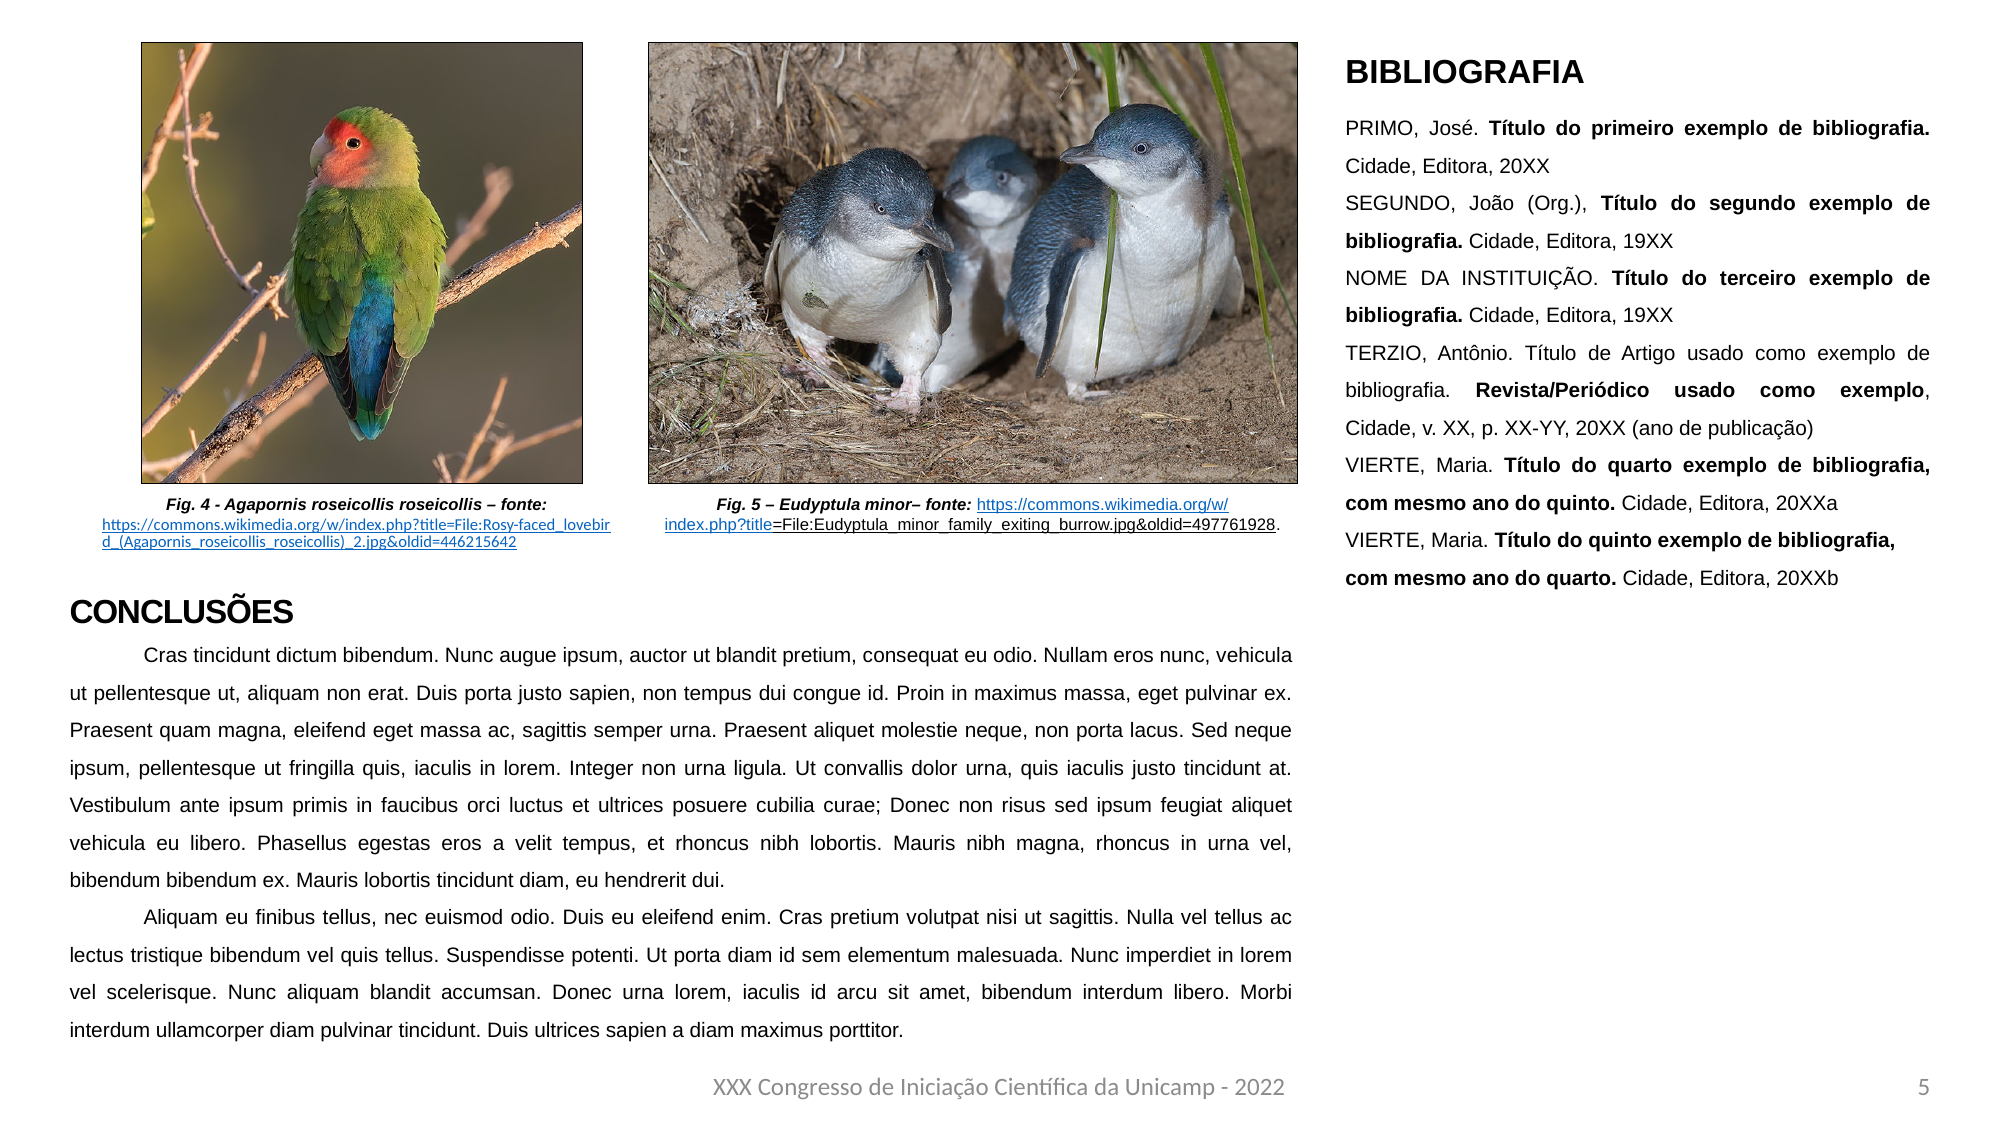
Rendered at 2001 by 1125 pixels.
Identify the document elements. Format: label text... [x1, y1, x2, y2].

picture [141, 42, 583, 484]
slide_number <número> [1466, 1058, 1946, 1112]
footer XXX Congresso de Iniciação Científica da Unicamp - 2022 [662, 1058, 1338, 1112]
text_box CONCLUSÕES Cras tincidunt dictum bibendum. Nunc augue ipsum, auctor ut blandit pretium, consequat eu odio. Nullam eros nunc, vehicula ut pellentesque ut, aliquam non erat. Duis porta justo sapien, non tempus dui congue id. Proin in maximus massa, eget pulvinar ex. Praesent quam magna, eleifend eget massa ac, sagittis semper urna. Praesent aliquet molestie neque, non porta lacus. Sed neque ipsum, pellentesque ut fringilla quis, iaculis in lorem. Integer non urna ligula. Ut convallis dolor urna, quis iaculis justo tincidunt at. Vestibulum ante ipsum primis in faucibus orci luctus et ultrices posuere cubilia curae; Donec non risus sed ipsum feugiat aliquet vehicula eu libero. Phasellus egestas eros a velit tempus, et rhoncus nibh lobortis. Mauris nibh magna, rhoncus in urna vel, bibendum bibendum ex. Mauris lobortis tincidunt diam, eu hendrerit dui. Aliquam eu finibus tellus, nec euismod odio. Duis eu eleifend enim. Cras pretium volutpat nisi ut sagittis. Nulla vel tellus ac lectus tristique bibendum vel quis tellus. Suspendisse potenti. Ut porta diam id sem elementum malesuada. Nunc imperdiet in lorem vel scelerisque. Nunc aliquam blandit accumsan. Donec urna lorem, iaculis id arcu sit amet, bibendum interdum libero. Morbi interdum ullamcorper diam pulvinar tincidunt. Duis ultrices sapien a diam maximus porttitor. [54, 562, 1307, 1049]
text_box Fig. 5 – Eudyptula minor– fonte: https://commons.wikimedia.org/w/index.php?title=File:Eudyptula_minor_family_exiting_burrow.jpg&oldid=497761928. [648, 486, 1298, 542]
picture [648, 42, 1298, 484]
text_box Fig. 4 - Agapornis roseicollis roseicollis – fonte: https://commons.wikimedia.org/w/index.php?title=File:Rosy-faced_lovebird_(Agapornis_roseicollis_roseicollis)_2.jpg&oldid=446215642 [87, 486, 632, 542]
text_box BIBLIOGRAFIA PRIMO, José. Título do primeiro exemplo de bibliografia. Cidade, Editora, 20XX SEGUNDO, João (Org.), Título do segundo exemplo de bibliografia. Cidade, Editora, 19XX NOME DA INSTITUIÇÃO. Título do terceiro exemplo de bibliografia. Cidade, Editora, 19XX TERZIO, Antônio. Título de Artigo usado como exemplo de bibliografia. Revista/Periódico usado como exemplo, Cidade, v. XX, p. XX-YY, 20XX (ano de publicação) VIERTE, Maria. Título do quarto exemplo de bibliografia, com mesmo ano do quinto. Cidade, Editora, 20XXa VIERTE, Maria. Título do quinto exemplo de bibliografia, com mesmo ano do quarto. Cidade, Editora, 20XXb [1330, 42, 1946, 597]
